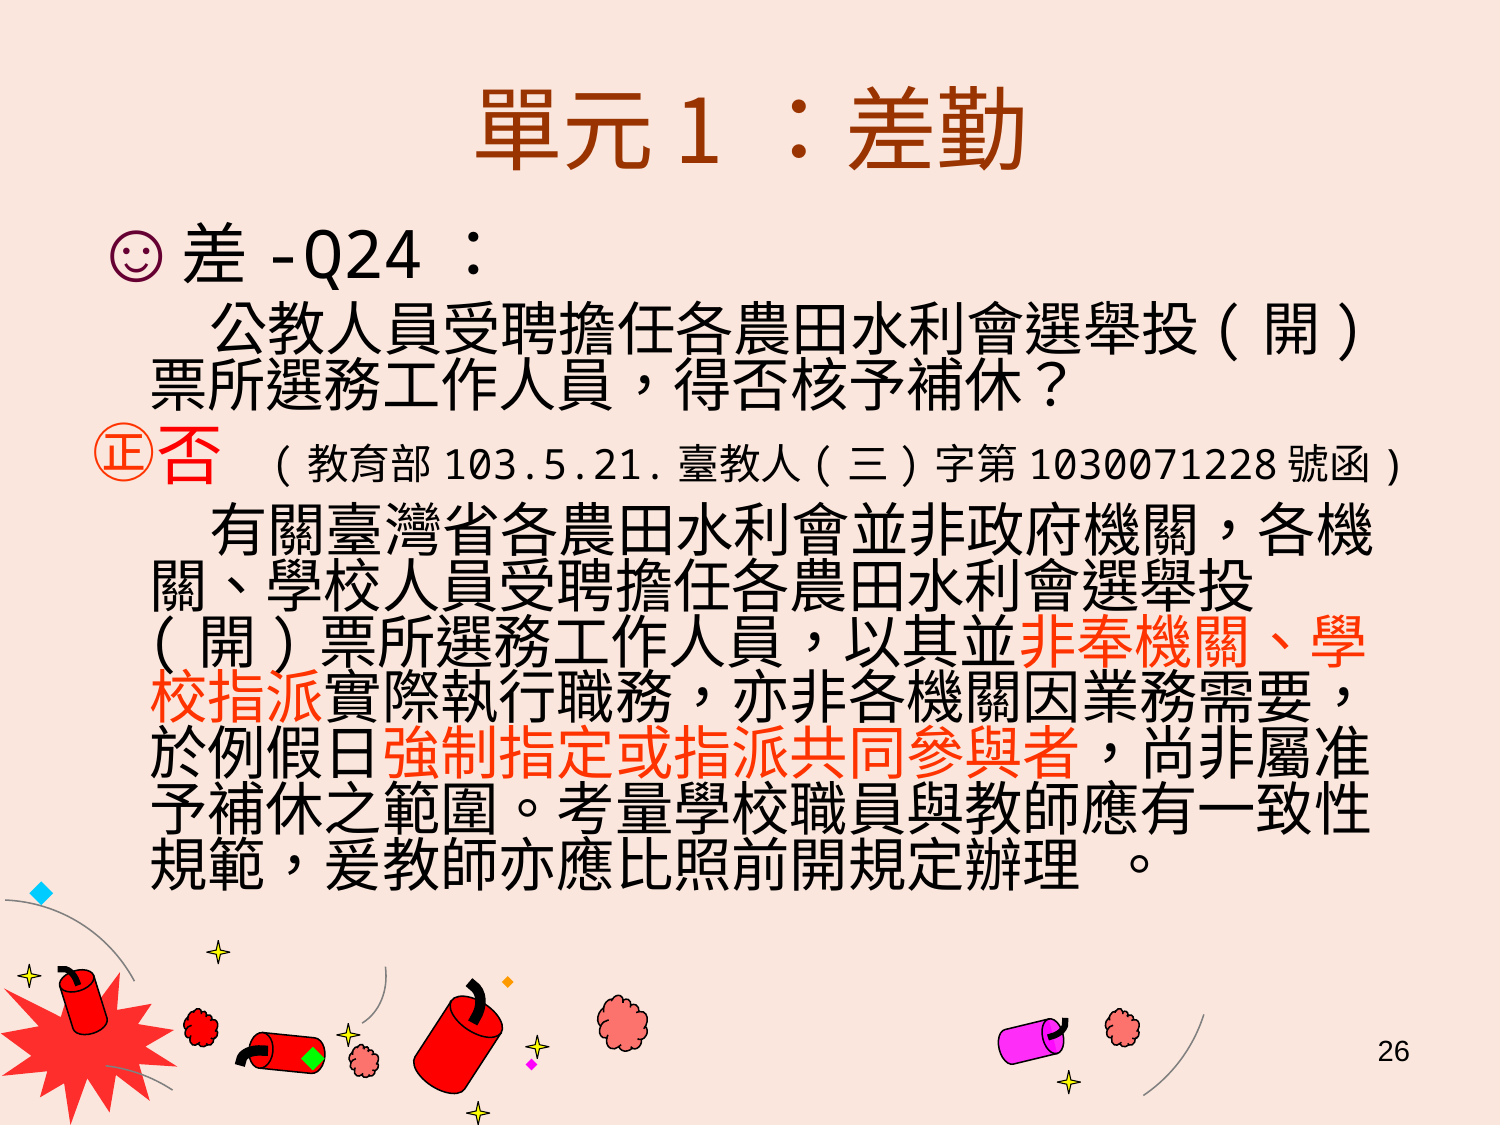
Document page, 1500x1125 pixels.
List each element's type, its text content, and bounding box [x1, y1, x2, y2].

title 單元1：差勤 [75, 45, 1426, 209]
text_box <number> [1074, 1024, 1426, 1103]
list 差-Q24： 公教人員受聘擔任各農田水利會選舉投(開)票所選務工作人員，得否核予補休？ 否 (教育部103.5.21.臺教人(三)字第1030071228號函) 有關臺灣省各農田水利會並非政府機關，各機關、學校人員受聘擔任各農田水利會選舉投(開)票所選務工作人員，以其並非奉機關、學校指派實際執行職務，亦非各機關因業務需要，於例假日強制指定或指派共同參與者，尚非屬准予補休之範圍。考量學校職員與教師應有一致性規範，爰教師亦應比照前開規定辦理 。 [75, 220, 1426, 953]
